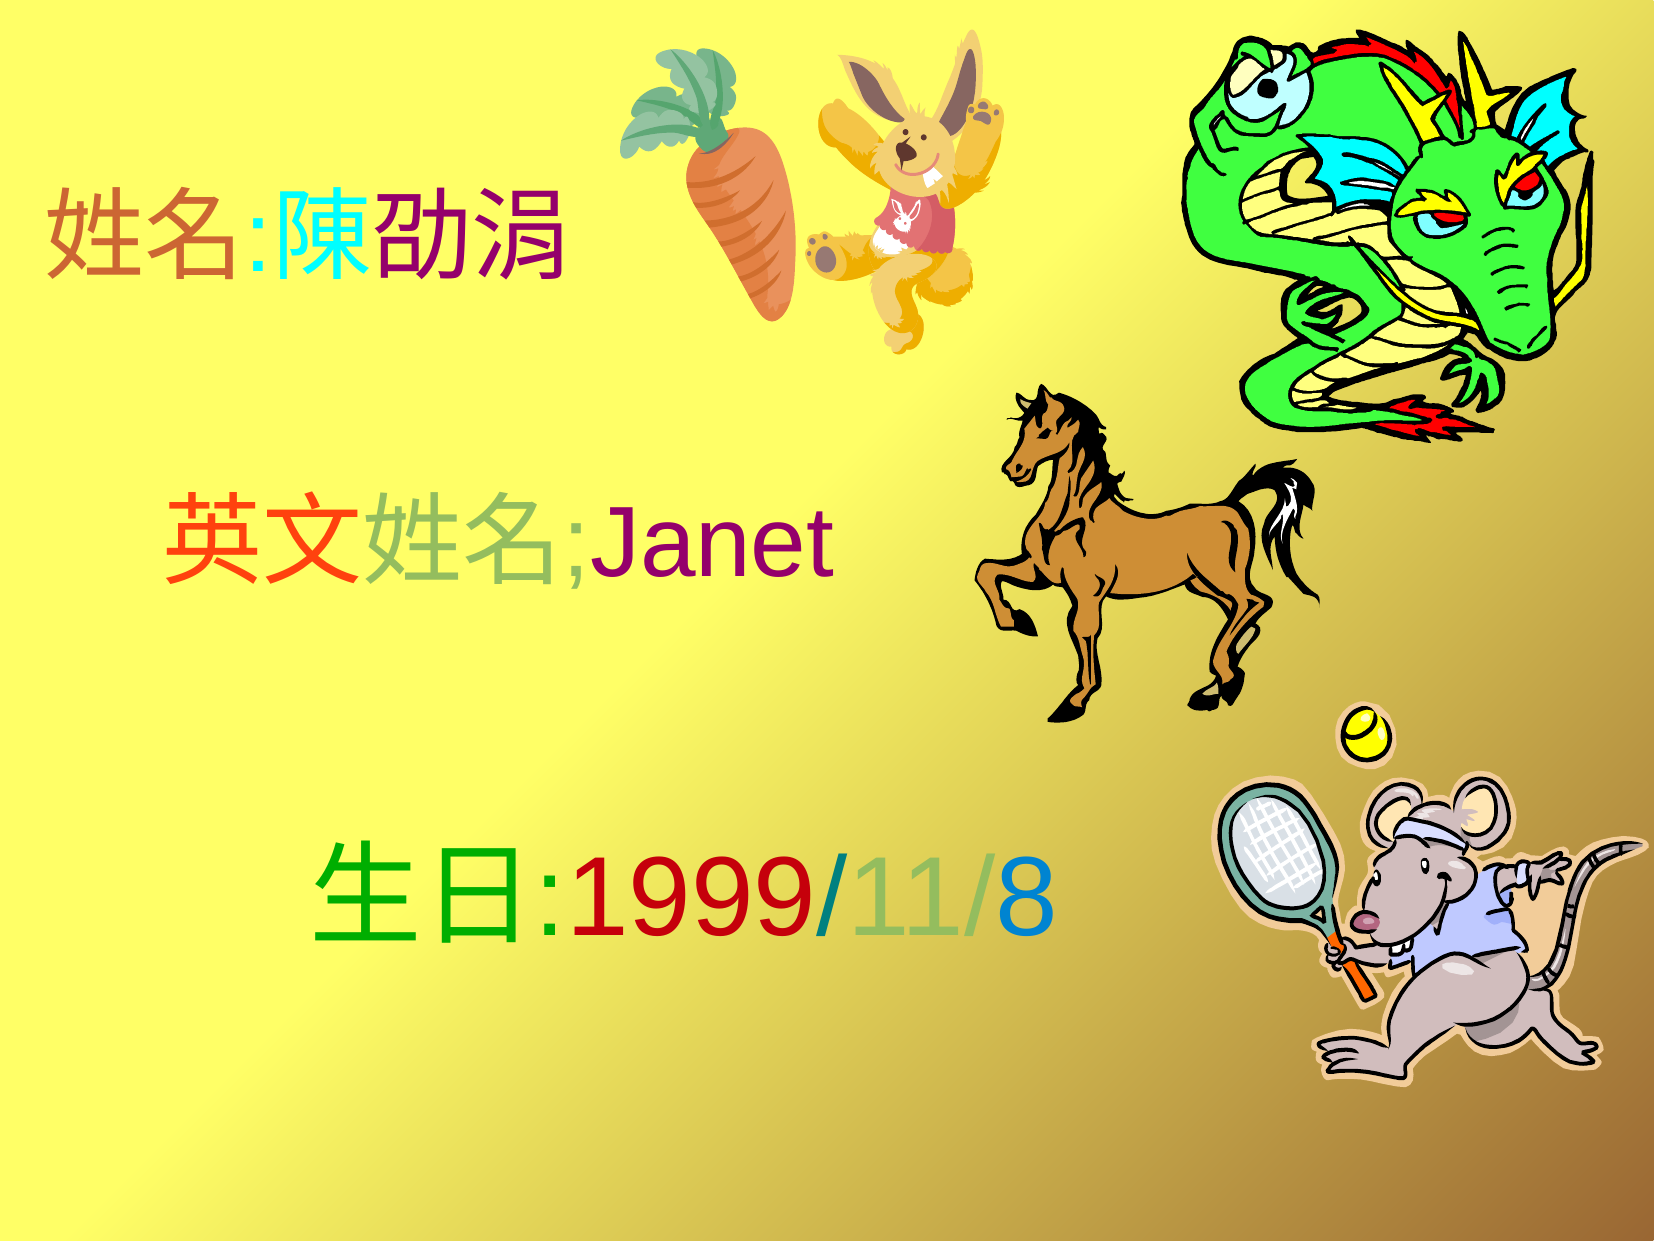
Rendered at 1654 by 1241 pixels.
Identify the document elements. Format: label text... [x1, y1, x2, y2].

picture [620, 29, 1004, 355]
picture [974, 29, 1654, 1093]
text_box 姓名:陳劭涓 [29, 147, 620, 296]
text_box 英文姓名;Janet [147, 453, 886, 709]
text_box 生日:1999/11/8 [295, 797, 1123, 975]
